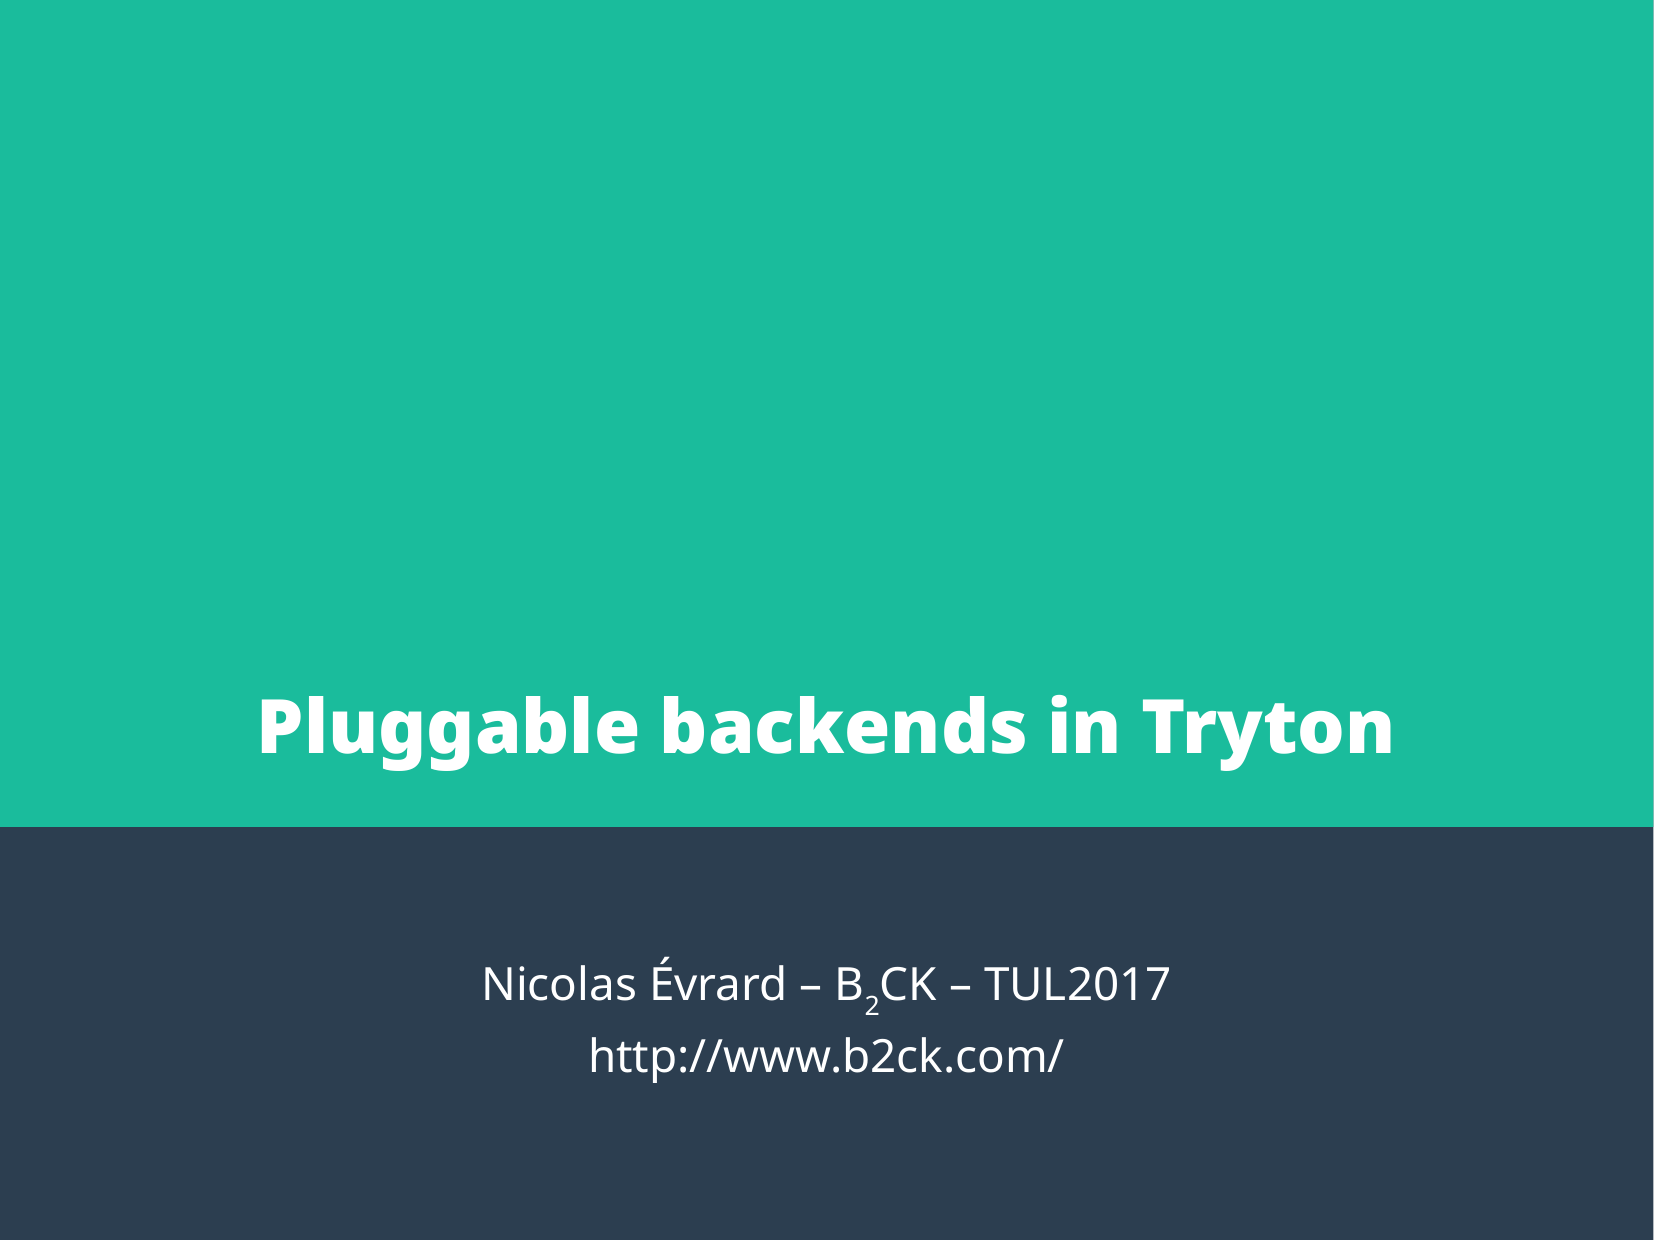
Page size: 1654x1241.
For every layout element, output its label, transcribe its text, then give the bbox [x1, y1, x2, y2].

subtitle Nicolas Évrard – B2CK – TUL2017 http://www.b2ck.com/ [59, 856, 1595, 1182]
title Pluggable backends in Tryton [59, 620, 1595, 778]
